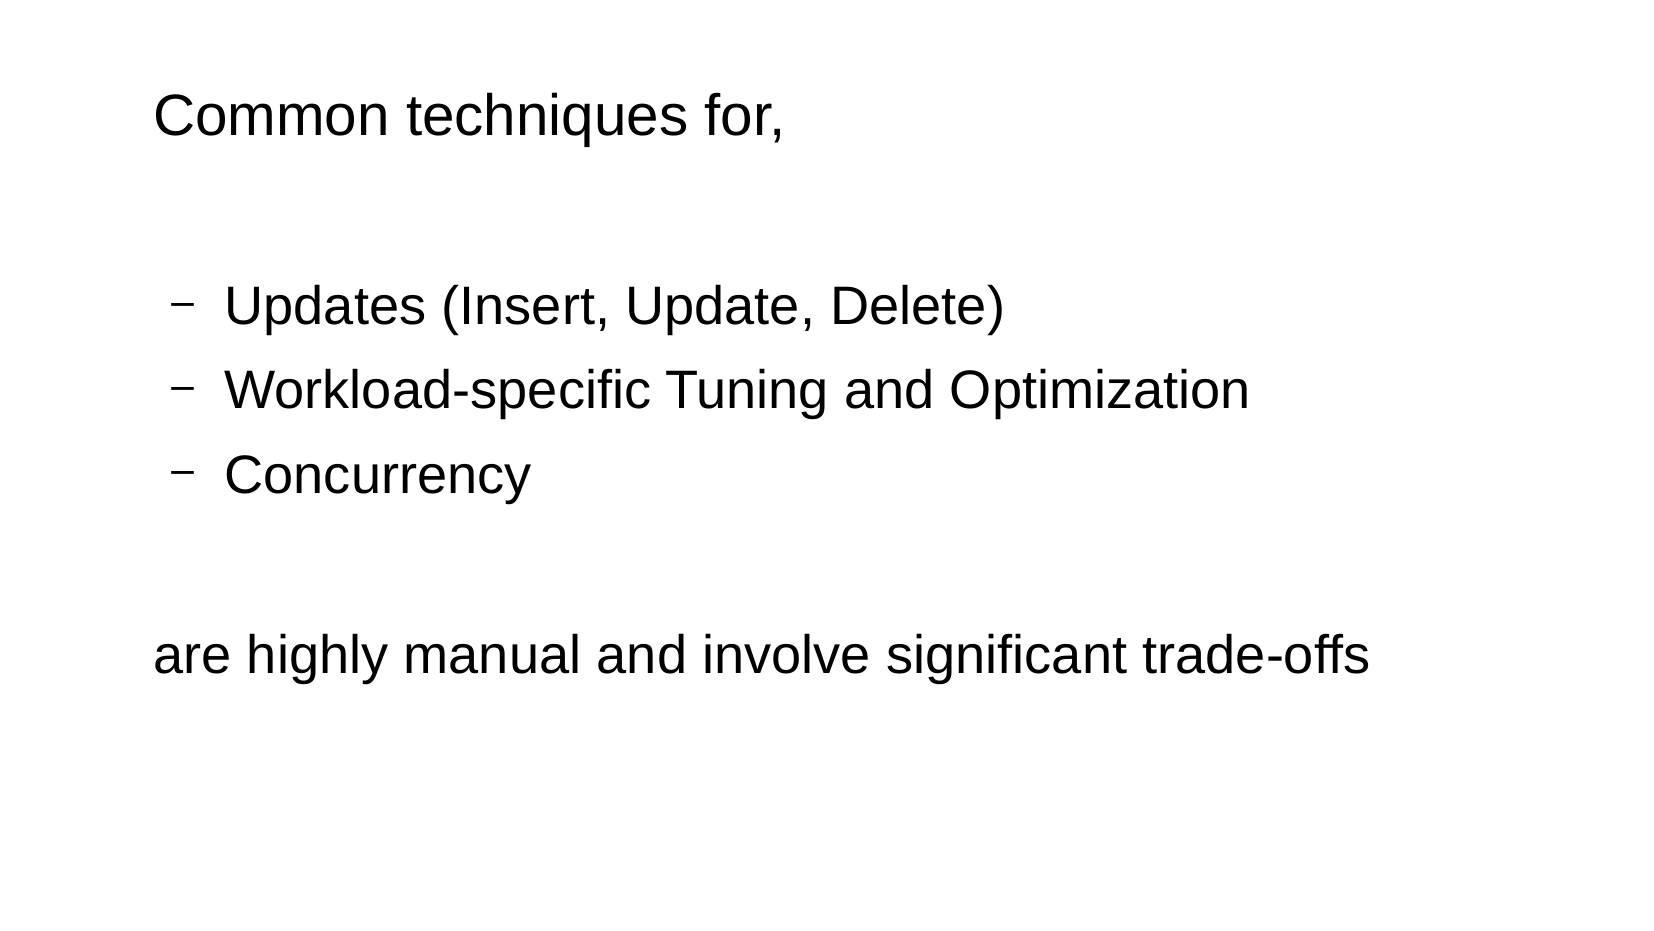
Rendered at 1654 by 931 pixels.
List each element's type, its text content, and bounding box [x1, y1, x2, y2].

list Common techniques for, Updates (Insert, Update, Delete) Workload-specific Tuning and Optimization Concurrency are highly manual and involve significant trade-offs [82, 82, 1571, 848]
